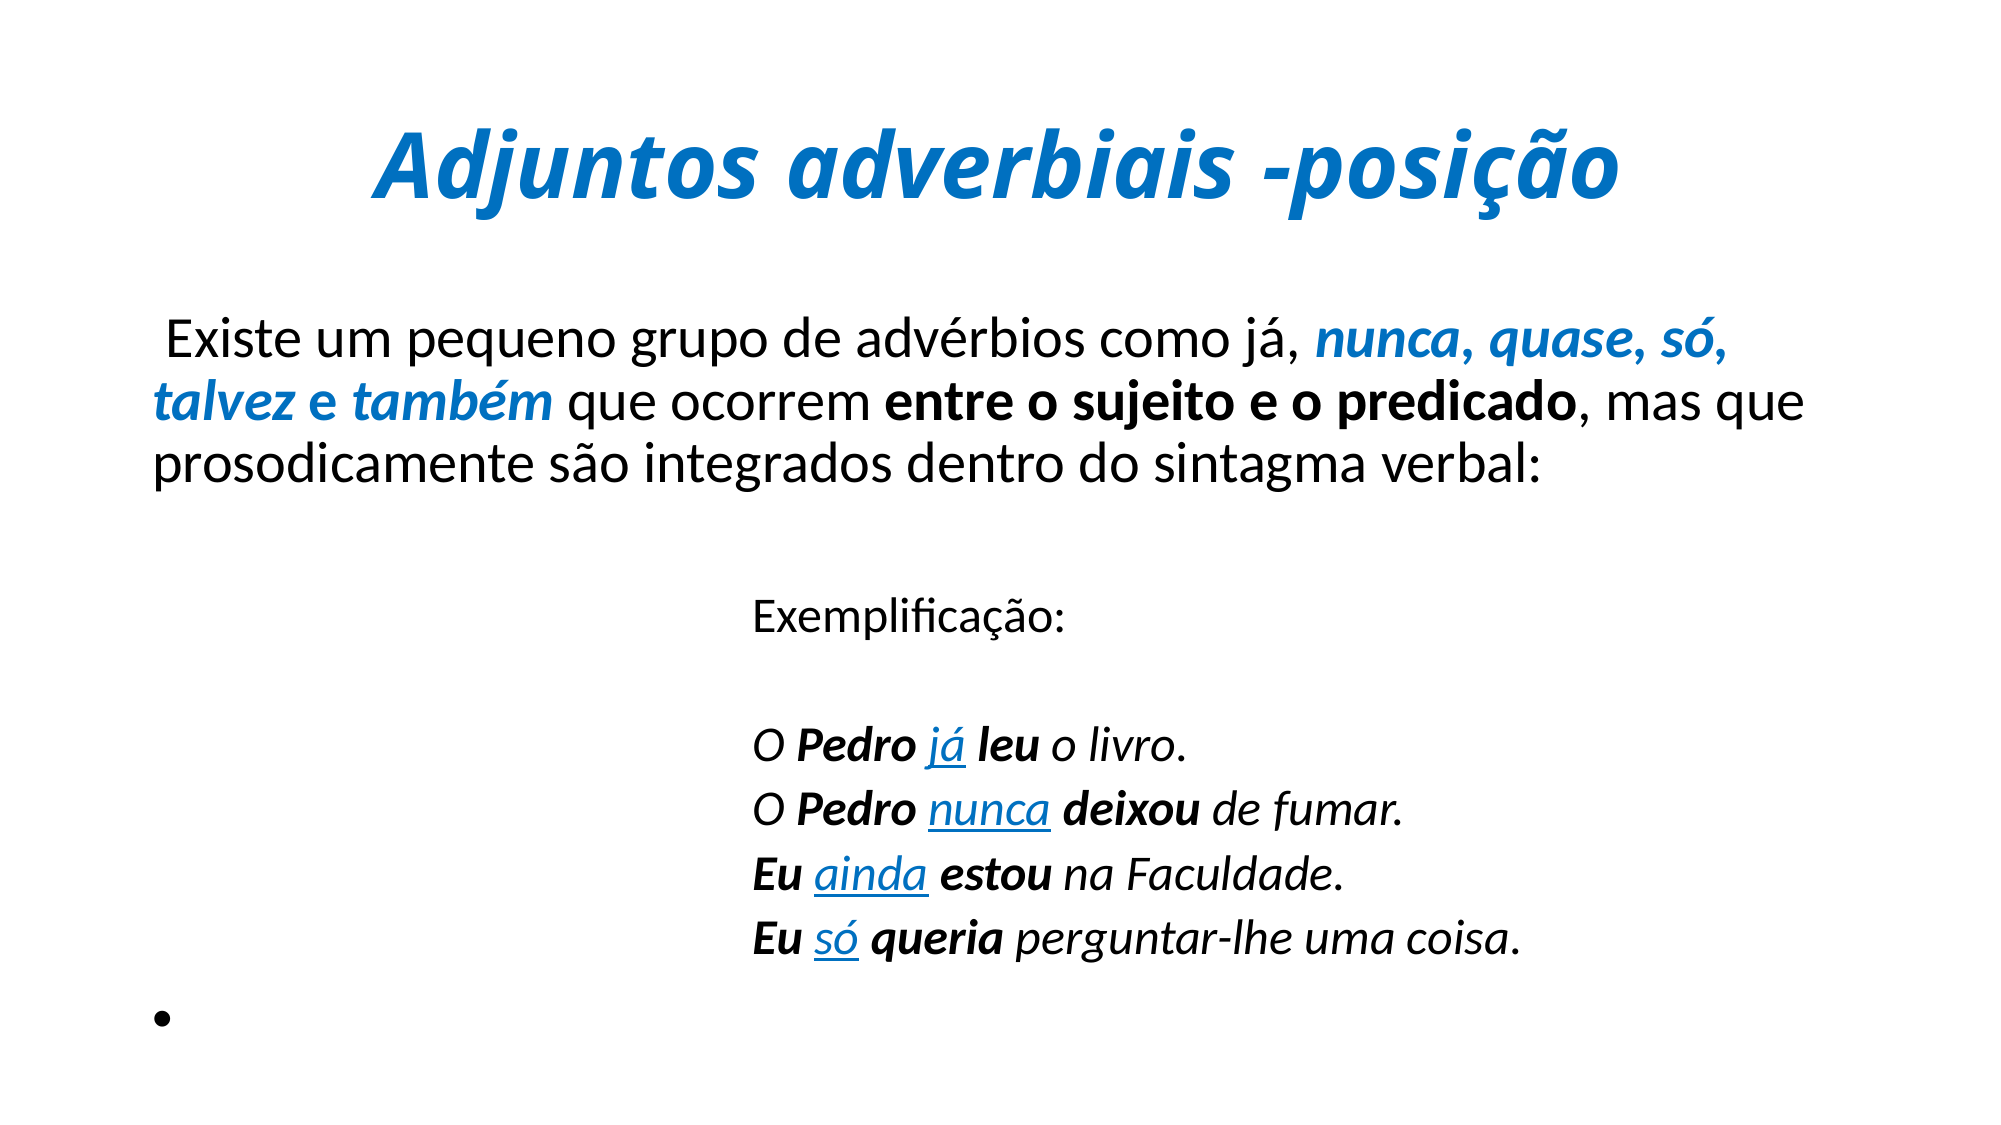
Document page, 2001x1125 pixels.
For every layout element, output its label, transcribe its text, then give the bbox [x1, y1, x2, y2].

list Existe um pequeno grupo de advérbios como já, nunca, quase, só, talvez e também que ocorrem entre o sujeito e o predicado, mas que prosodicamente são integrados dentro do sintagma verbal: Exemplificação: O Pedro já leu o livro. O Pedro nunca deixou de fumar. Eu ainda estou na Faculdade. Eu só queria perguntar-lhe uma coisa. [137, 299, 1863, 1014]
title Adjuntos adverbiais -posição [137, 59, 1863, 278]
